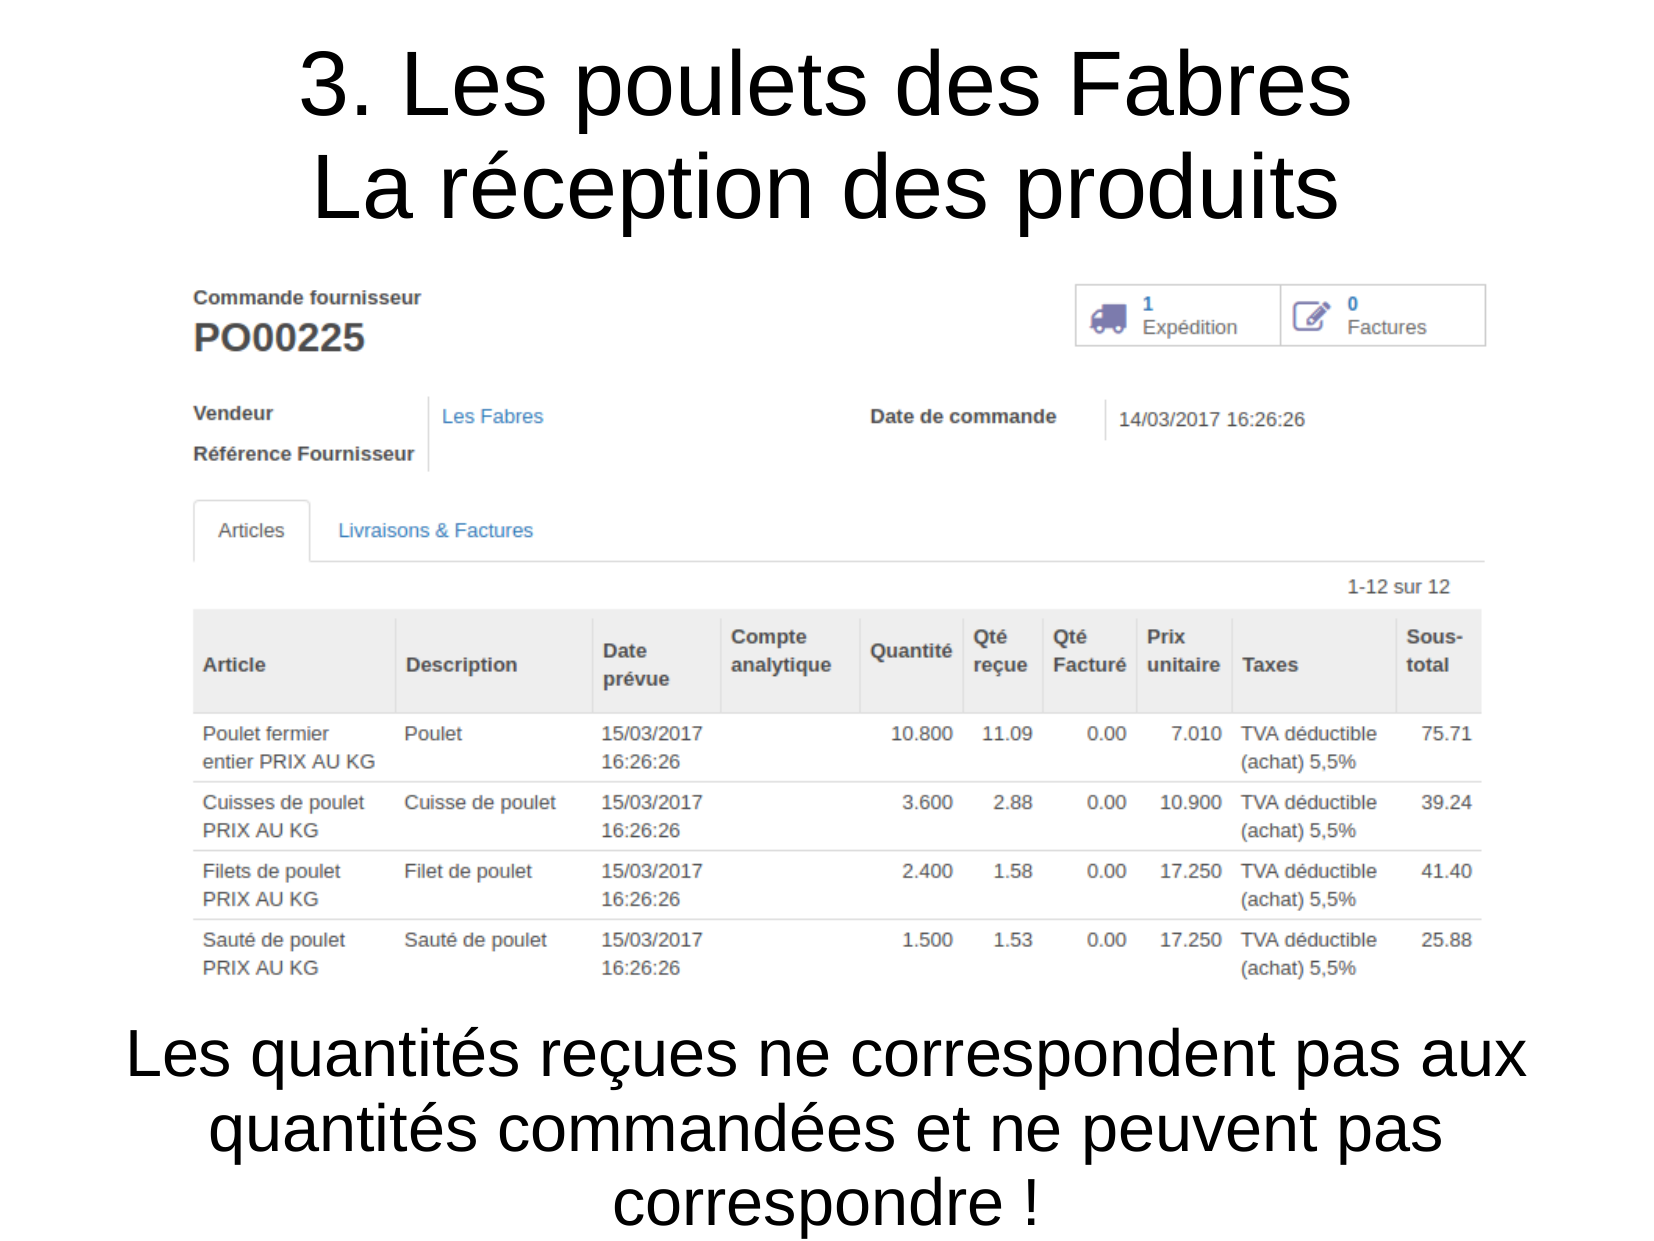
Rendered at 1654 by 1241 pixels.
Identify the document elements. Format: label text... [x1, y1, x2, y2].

title 3. Les poulets des Fabres La réception des produits [82, 31, 1571, 239]
text_box Les quantités reçues ne correspondent pas aux quantités commandées et ne peuvent pas correspondre ! [82, 1015, 1571, 1241]
picture [170, 264, 1499, 986]
